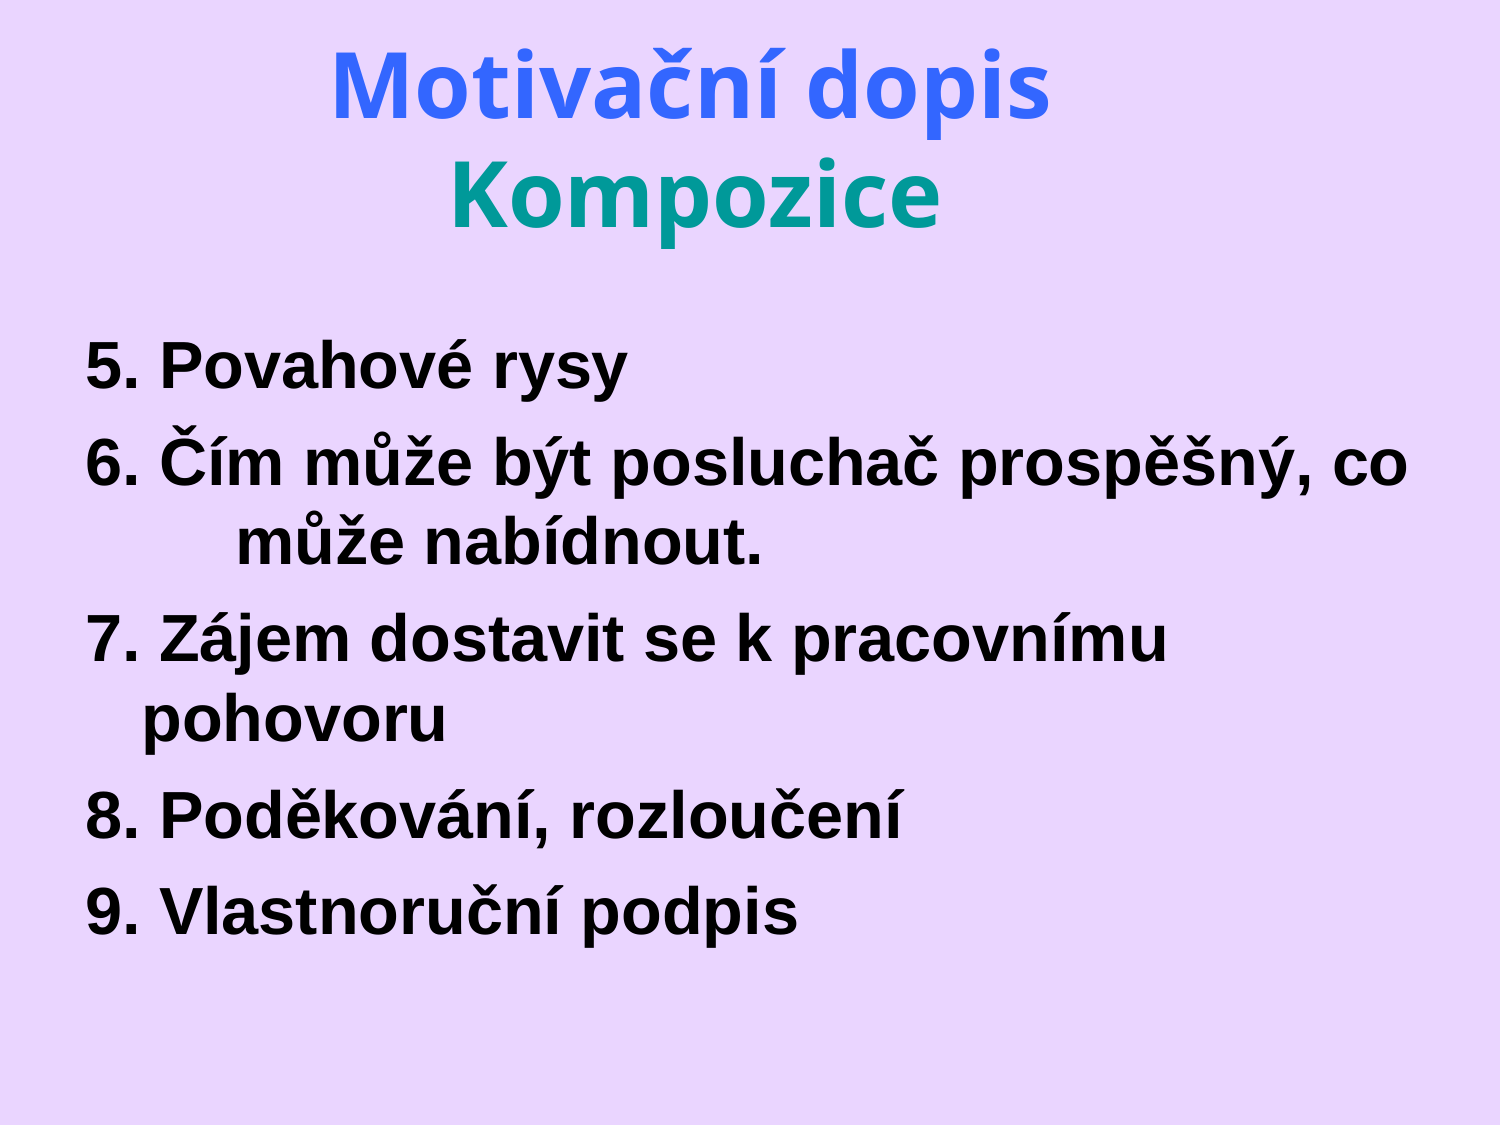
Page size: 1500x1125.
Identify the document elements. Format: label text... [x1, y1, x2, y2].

title Motivační dopis Kompozice [218, 18, 1419, 254]
list 5. Povahové rysy 6. Čím může být posluchač prospěšný, co může nabídnout. 7. Zájem dostavit se k pracovnímu pohovoru 8. Poděkování, rozloučení 9. Vlastnoruční podpis [70, 314, 1442, 1020]
